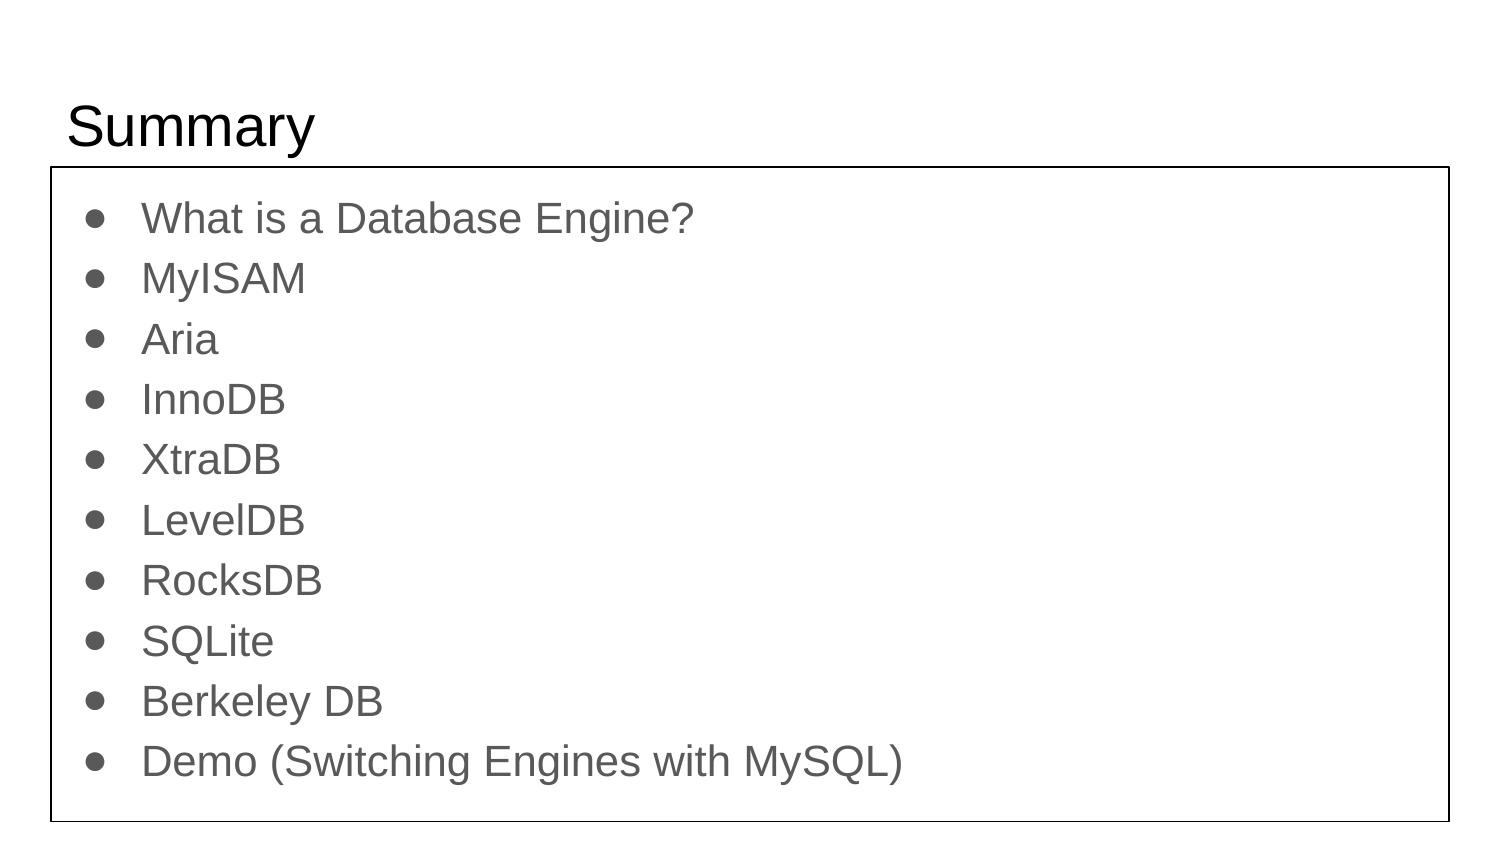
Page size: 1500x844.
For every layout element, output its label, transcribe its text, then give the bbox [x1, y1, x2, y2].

list What is a Database Engine? MyISAM Aria InnoDB XtraDB LevelDB RocksDB SQLite Berkeley DB Demo (Switching Engines with MySQL) [51, 166, 1449, 822]
title Summary [51, 72, 1449, 166]
